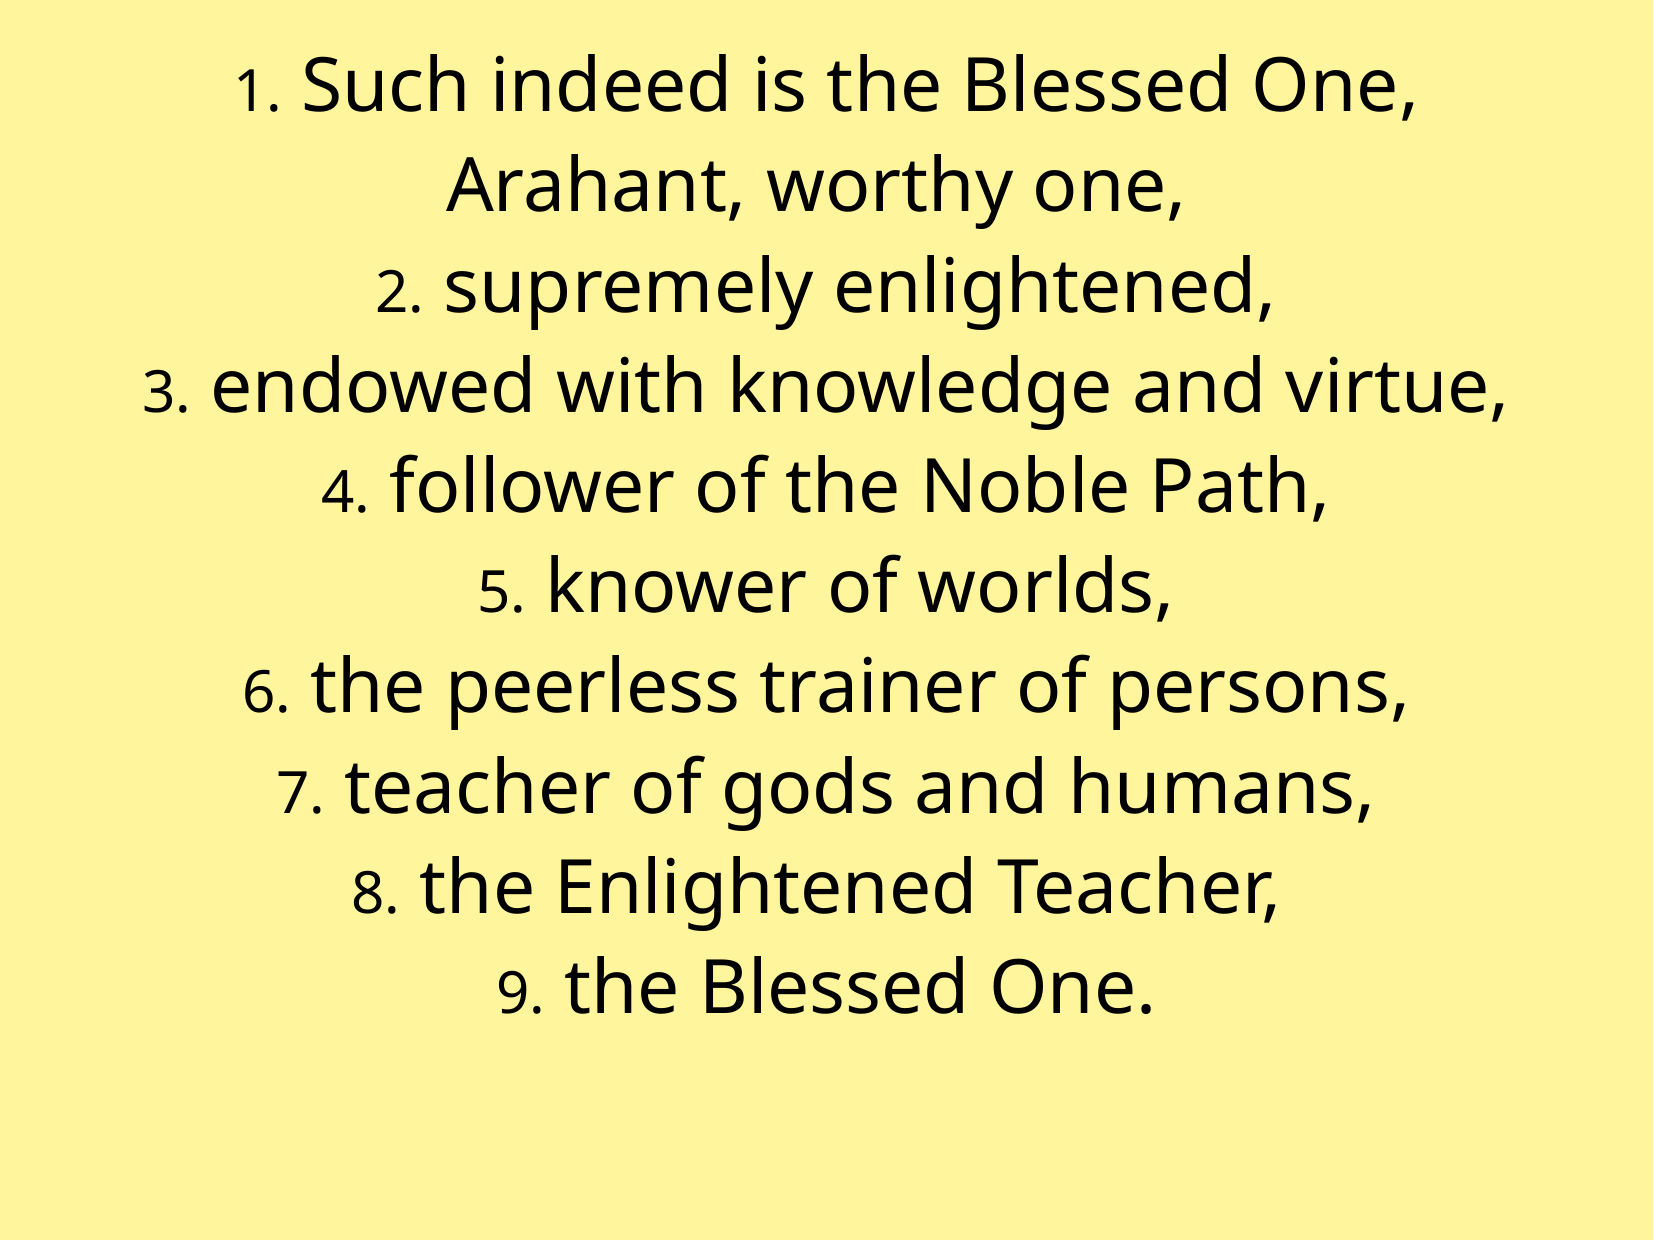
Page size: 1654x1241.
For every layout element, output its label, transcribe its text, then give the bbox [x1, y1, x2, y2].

subtitle 1. Such indeed is the Blessed One, Arahant, worthy one, 2. supremely enlightened, 3. endowed with knowledge and virtue, 4. follower of the Noble Path, 5. knower of worlds, 6. the peerless trainer of persons, 7. teacher of gods and humans, 8. the Enlightened Teacher, 9. the Blessed One. [4, 31, 1649, 1241]
